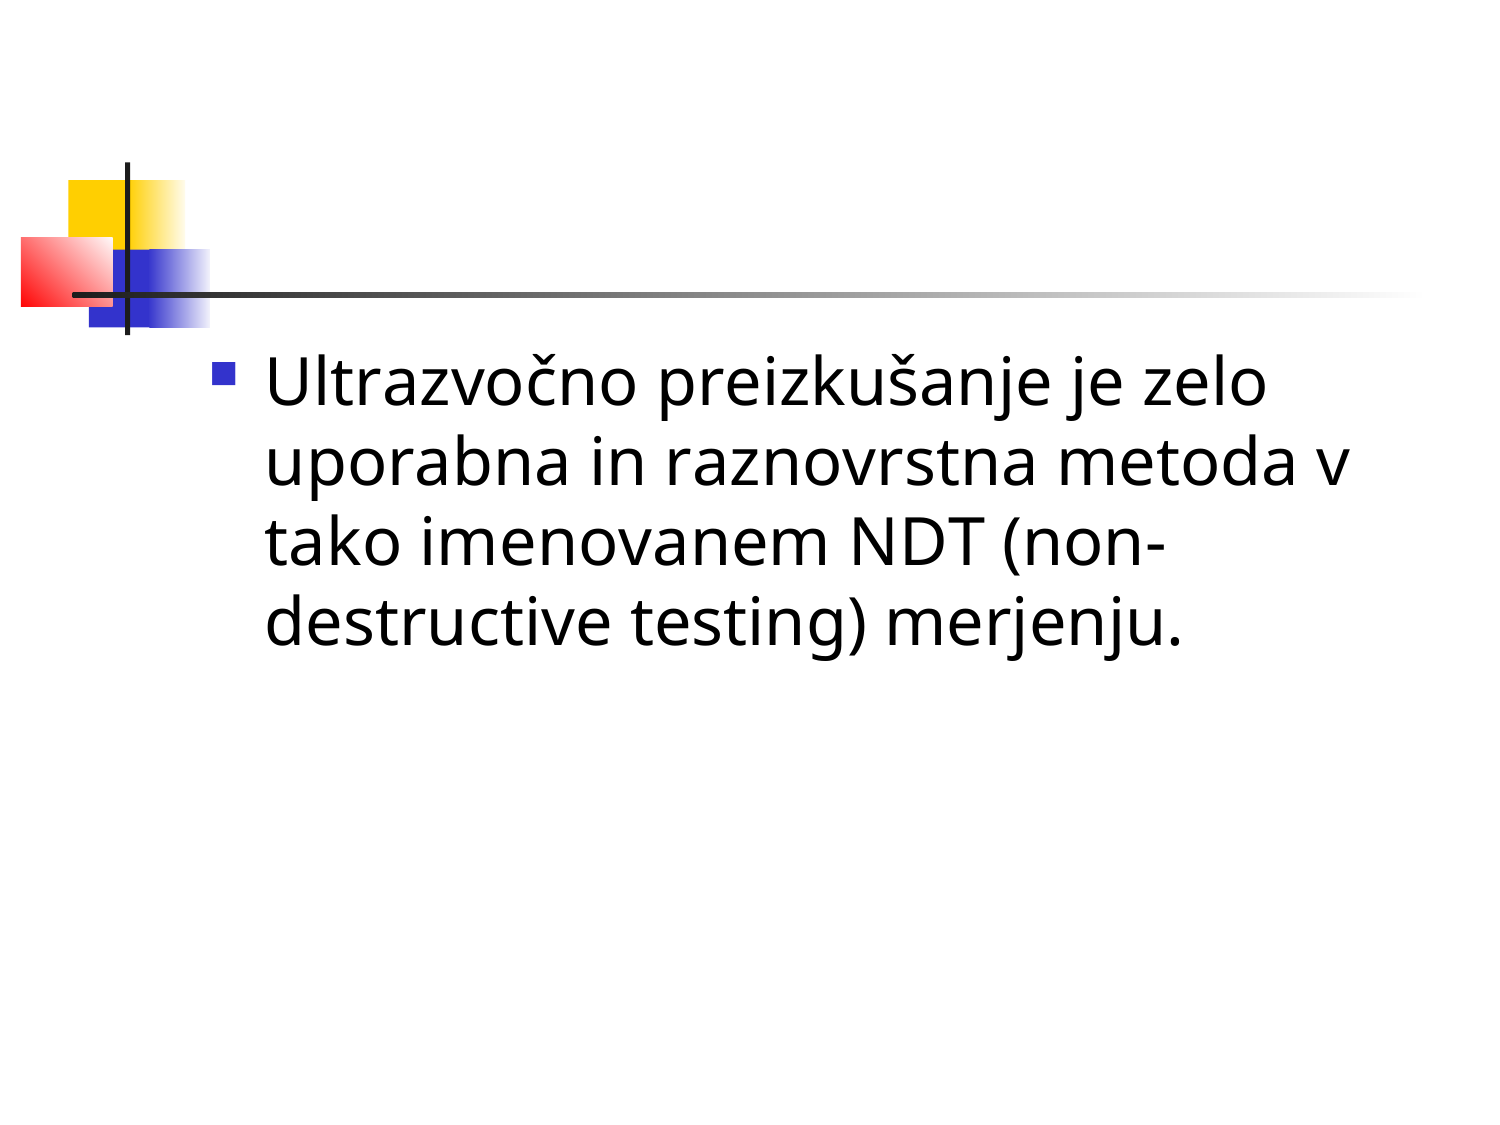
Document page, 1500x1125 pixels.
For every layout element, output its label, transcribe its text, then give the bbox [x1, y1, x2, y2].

list Ultrazvočno preizkušanje je zelo uporabna in raznovrstna metoda v tako imenovanem NDT (non-destructive testing) merjenju. [193, 331, 1469, 1007]
